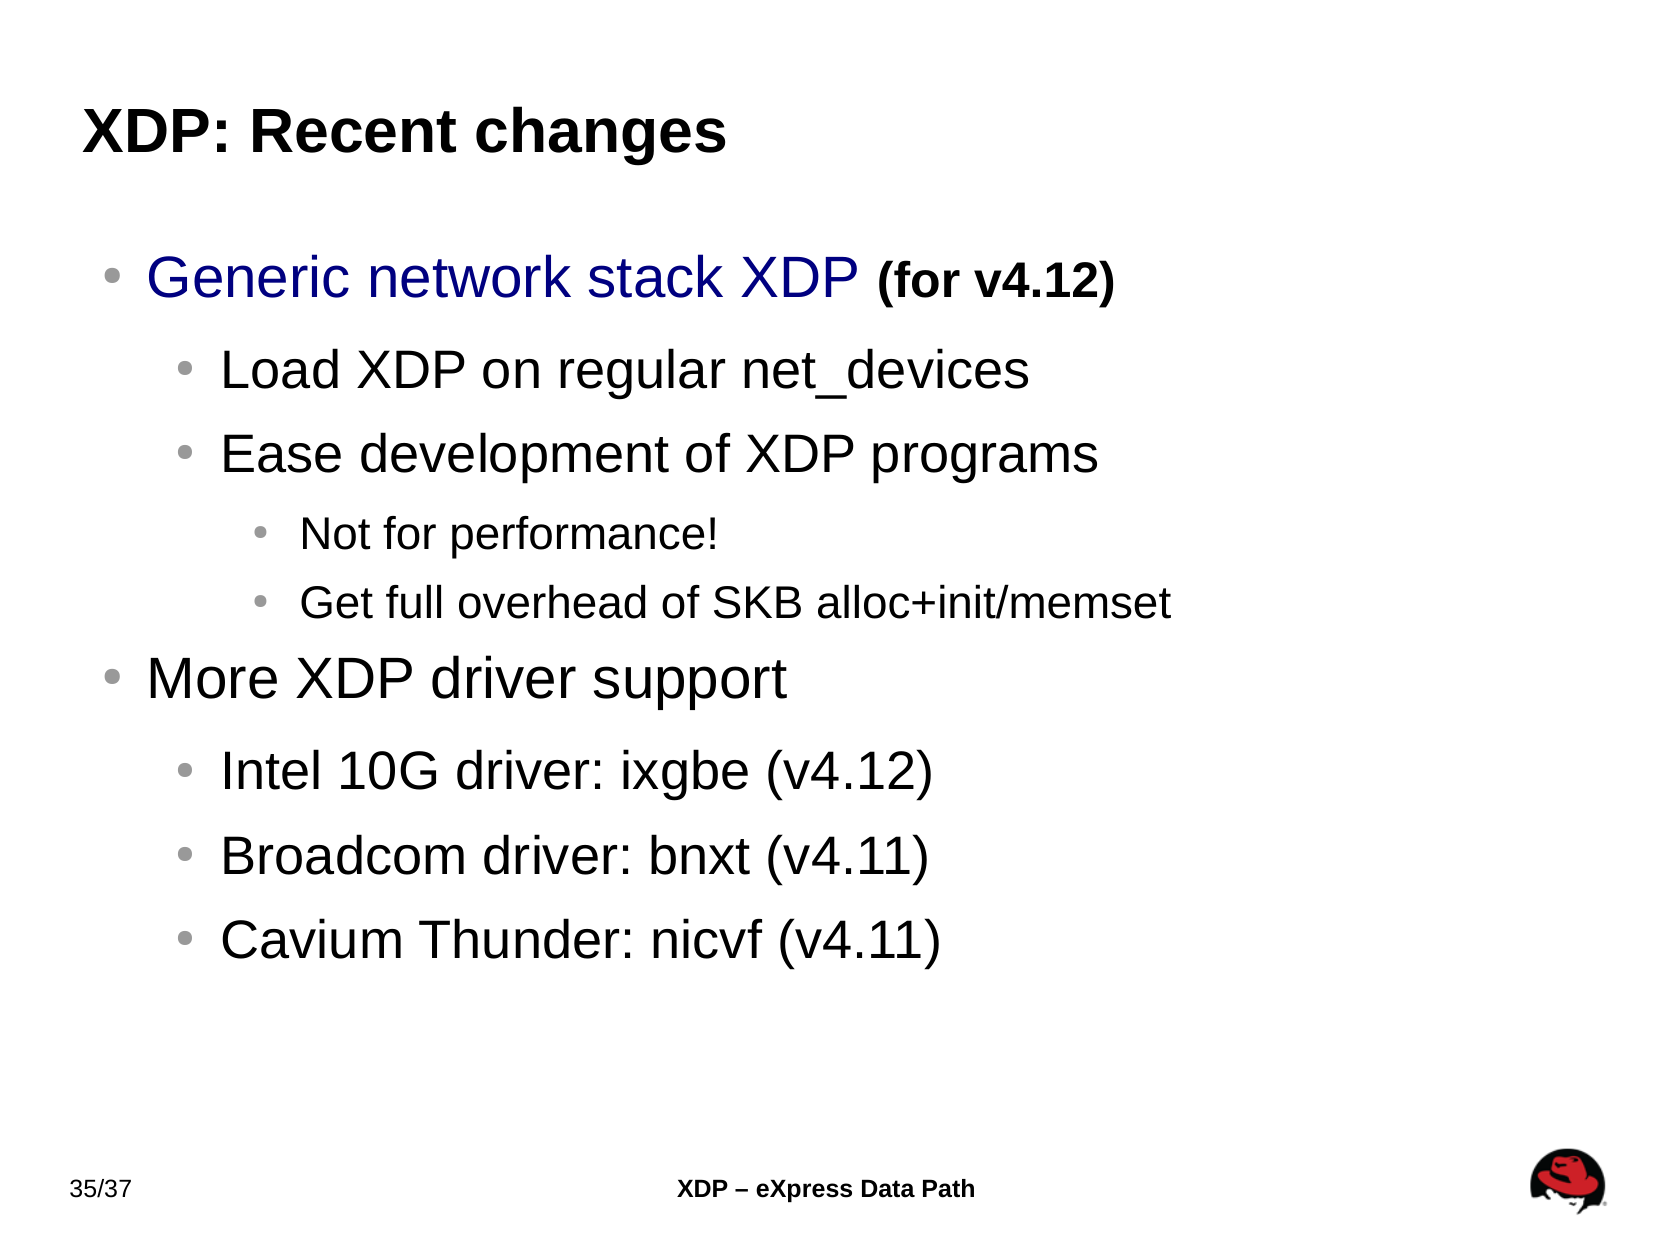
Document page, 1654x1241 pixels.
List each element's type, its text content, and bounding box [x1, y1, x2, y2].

list Generic network stack XDP (for v4.12) Load XDP on regular net_devices Ease development of XDP programs Not for performance! Get full overhead of SKB alloc+init/memset More XDP driver support Intel 10G driver: ixgbe (v4.12) Broadcom driver: bnxt (v4.11) Cavium Thunder: nicvf (v4.11) [86, 244, 1576, 1039]
title XDP: Recent changes [82, 37, 1571, 226]
picture [1529, 1146, 1613, 1224]
